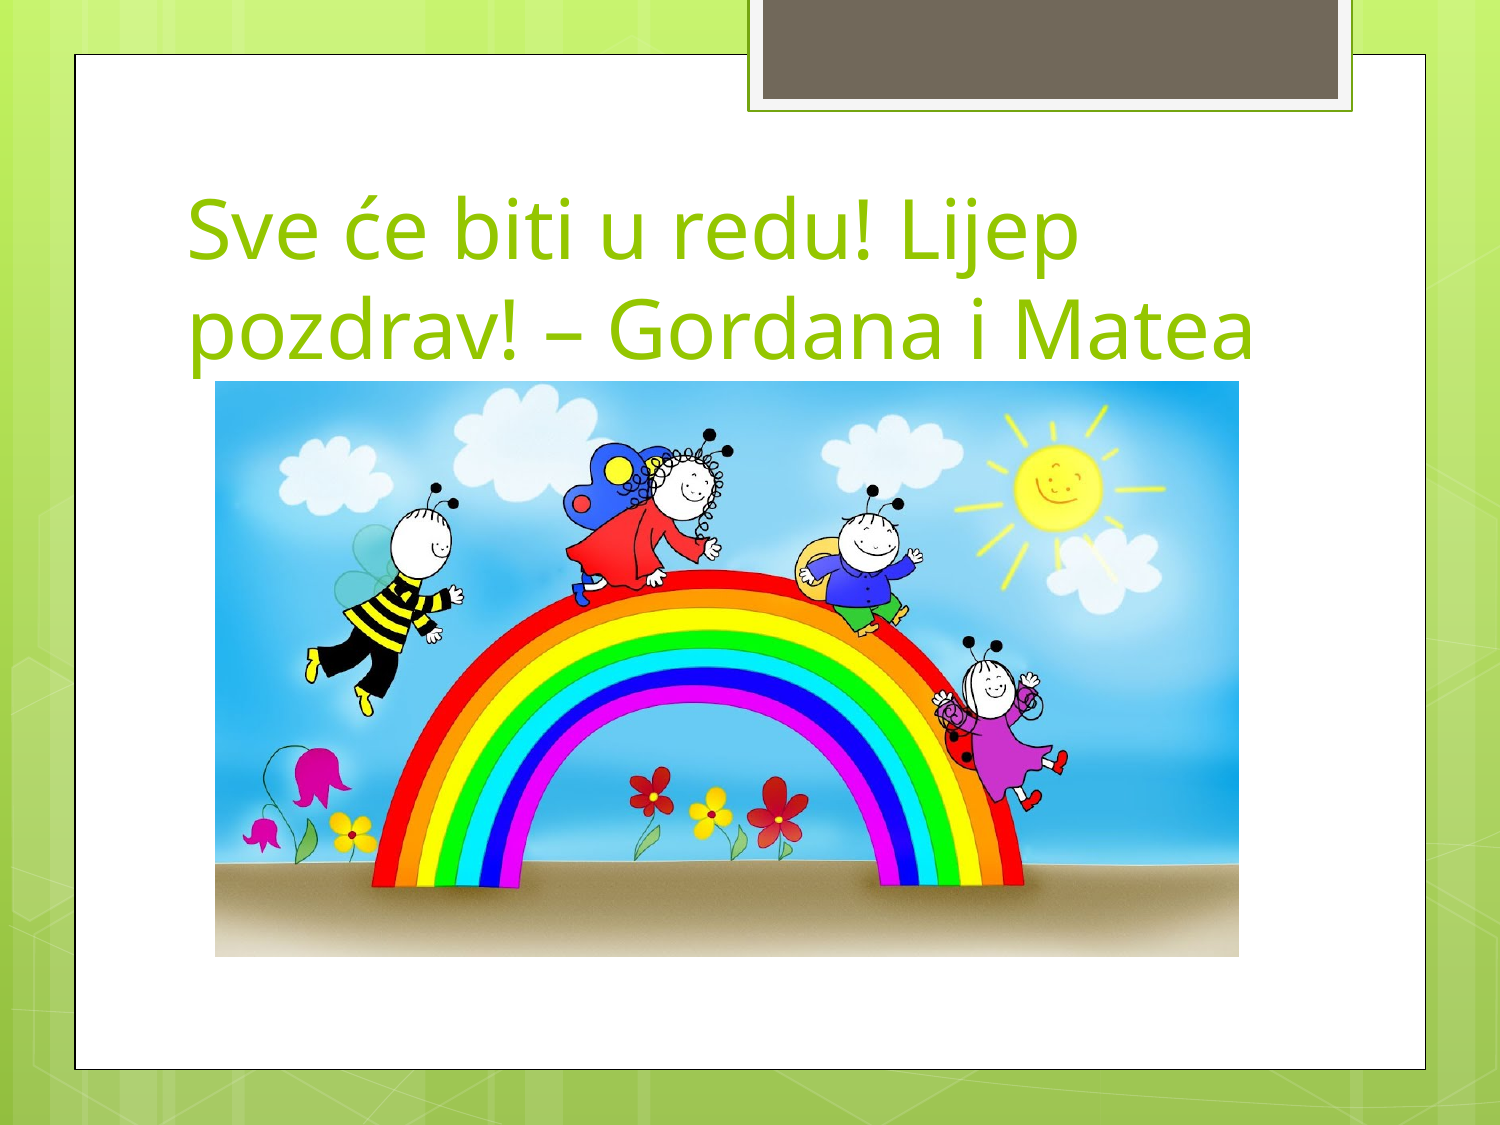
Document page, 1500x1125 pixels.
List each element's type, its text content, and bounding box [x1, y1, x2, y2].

picture [215, 381, 1239, 957]
title Sve će biti u redu! Lijep pozdrav! – Gordana i Matea [171, 168, 1324, 357]
